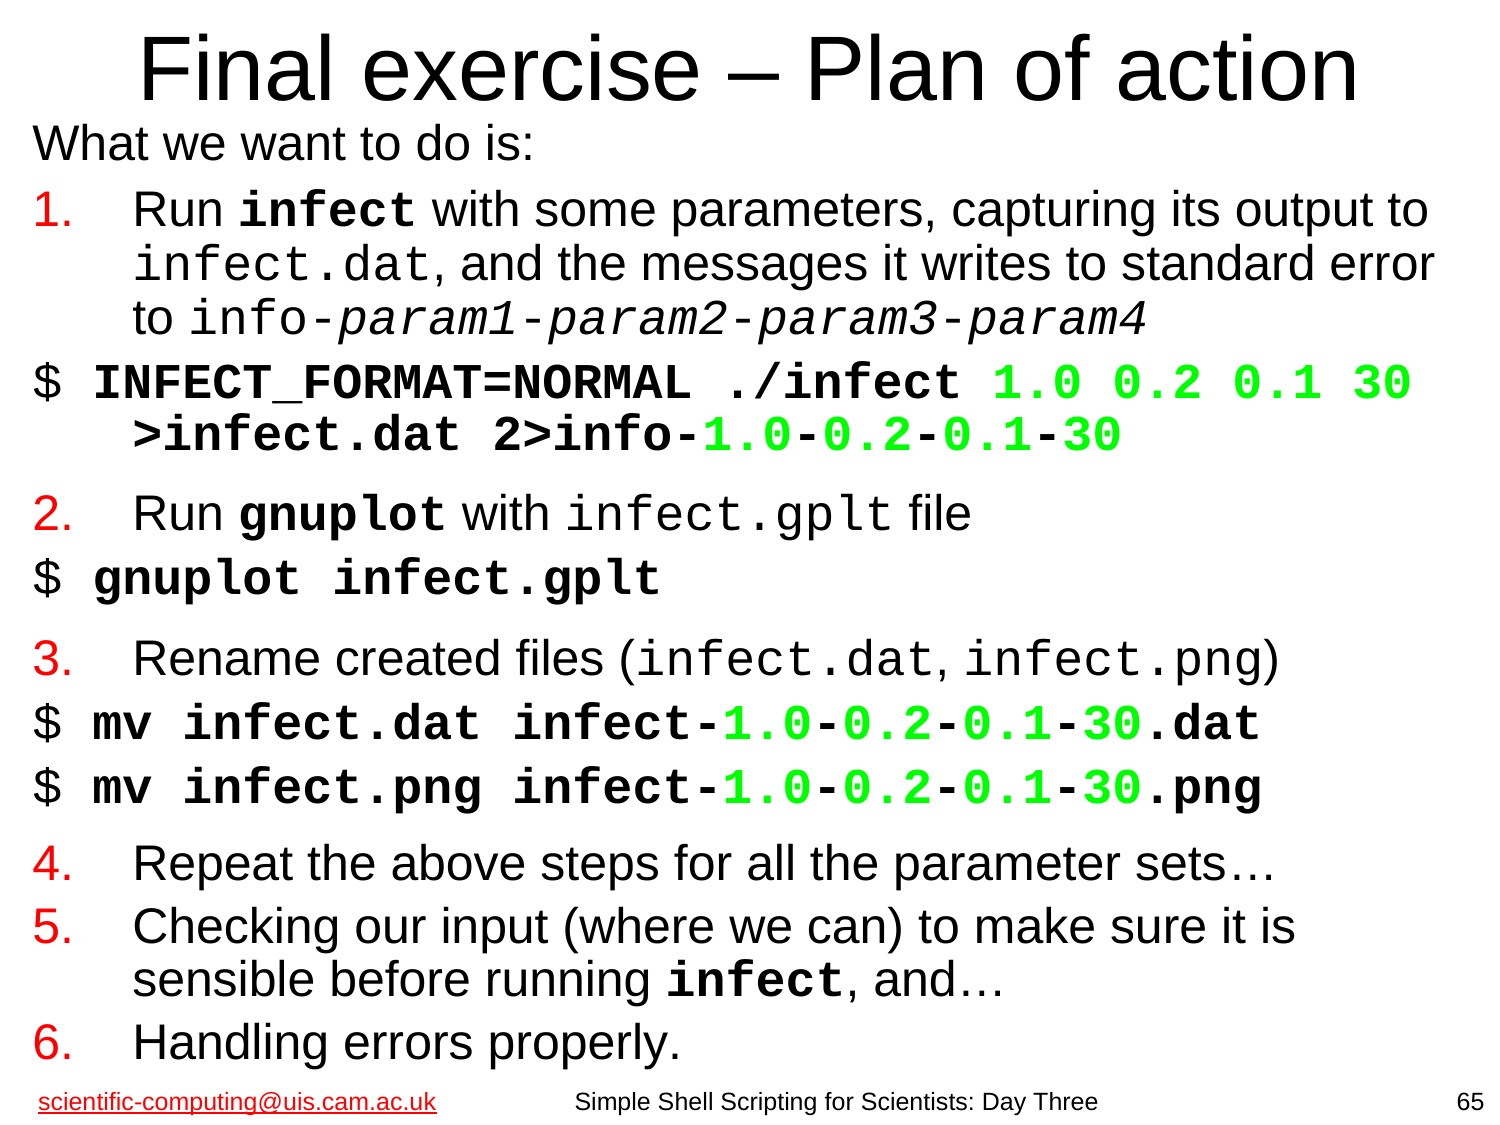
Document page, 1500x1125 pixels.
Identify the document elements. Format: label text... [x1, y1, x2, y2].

title Final exercise – Plan of action [112, 5, 1388, 112]
list What we want to do is: 1. Run infect with some parameters, capturing its output to infect.dat, and the messages it writes to standard error to info-param1-param2-param3-param4 $ INFECT_FORMAT=NORMAL ./infect 1.0 0.2 0.1 30 >infect.dat 2>info-1.0-0.2-0.1-30 2. Run gnuplot with infect.gplt file $ gnuplot infect.gplt 3. Rename created files (infect.dat, infect.png) $ mv infect.dat infect-1.0-0.2-0.1-30.dat $ mv infect.png infect-1.0-0.2-0.1-30.png 4. Repeat the above steps for all the parameter sets… 5. Checking our input (where we can) to make sure it is sensible before running infect, and… 6. Handling errors properly. [17, 112, 1483, 1084]
